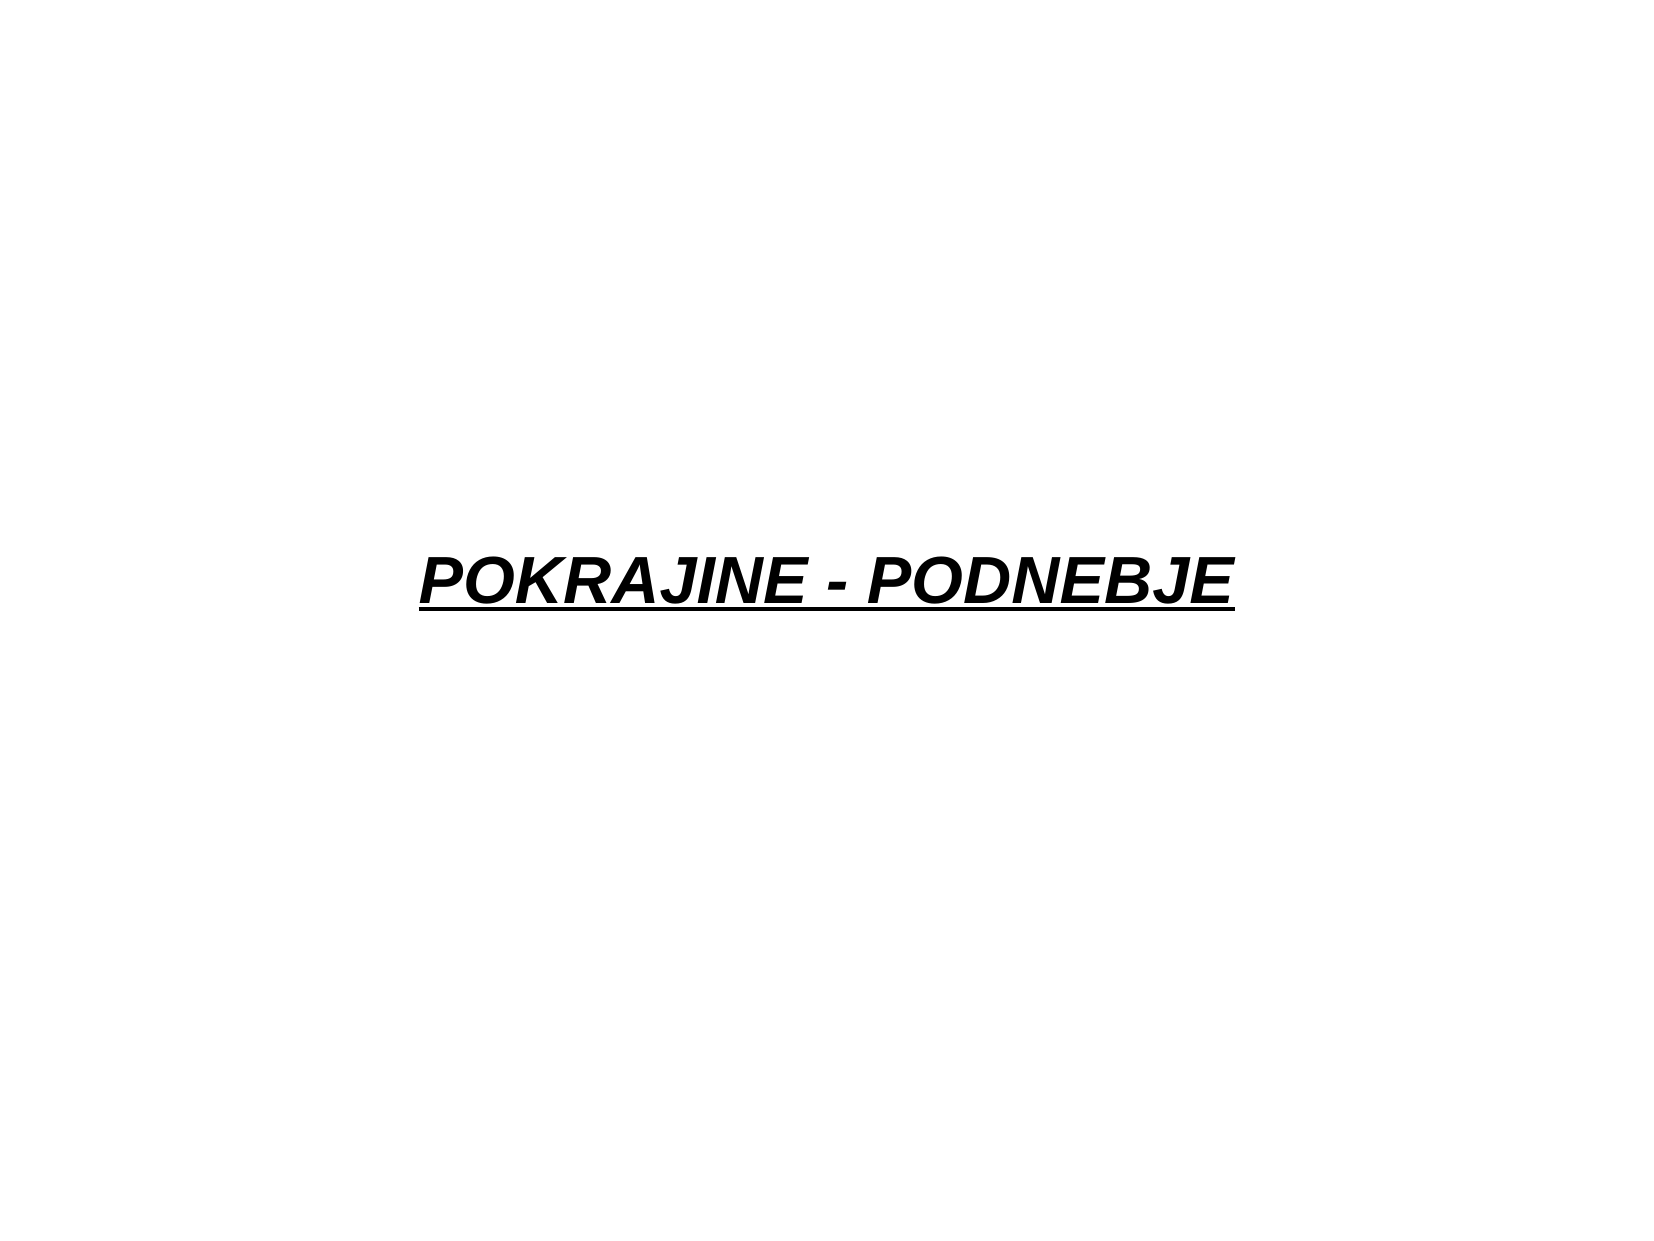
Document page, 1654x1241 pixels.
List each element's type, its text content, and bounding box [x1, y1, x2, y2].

text_box POKRAJINE - PODNEBJE [82, 56, 1571, 1101]
